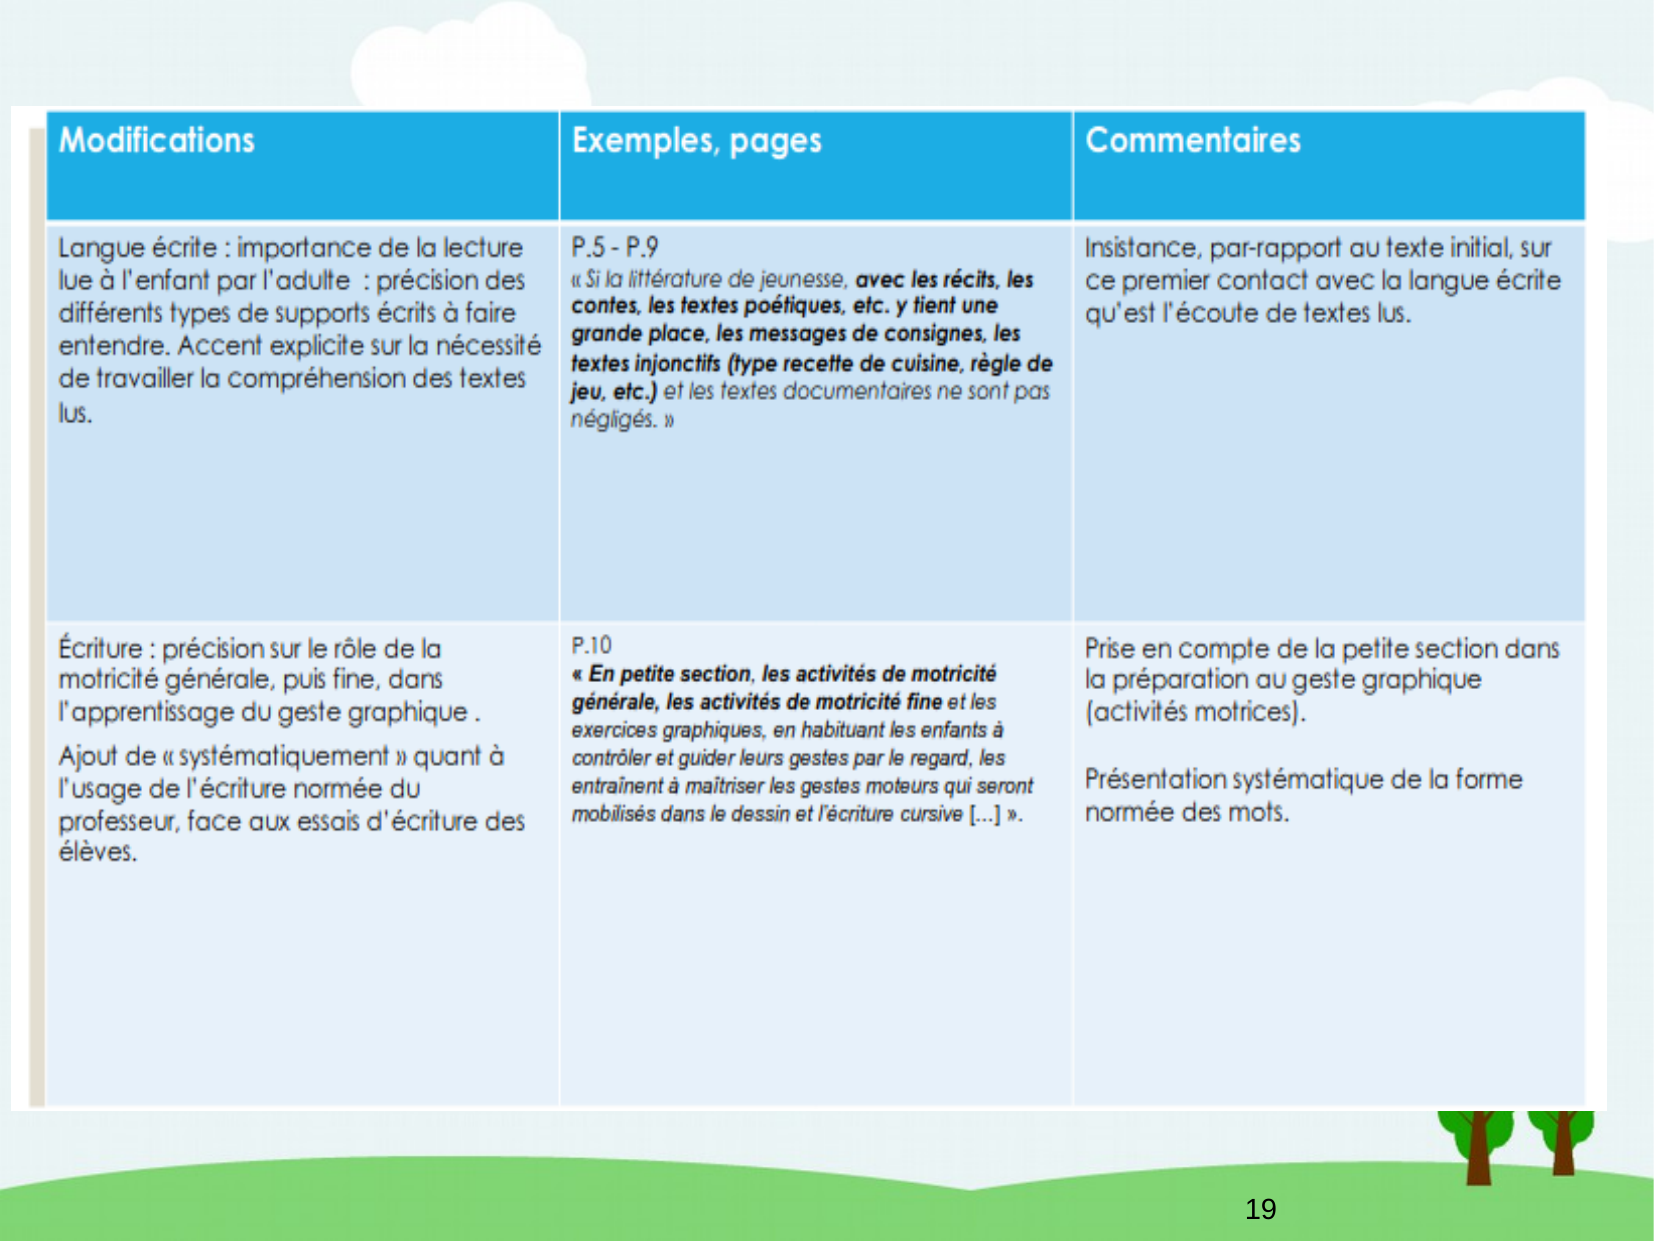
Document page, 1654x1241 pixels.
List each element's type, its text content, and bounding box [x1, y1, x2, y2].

picture [0, 0, 1654, 1241]
text_box <numéro> [1244, 1190, 1630, 1241]
